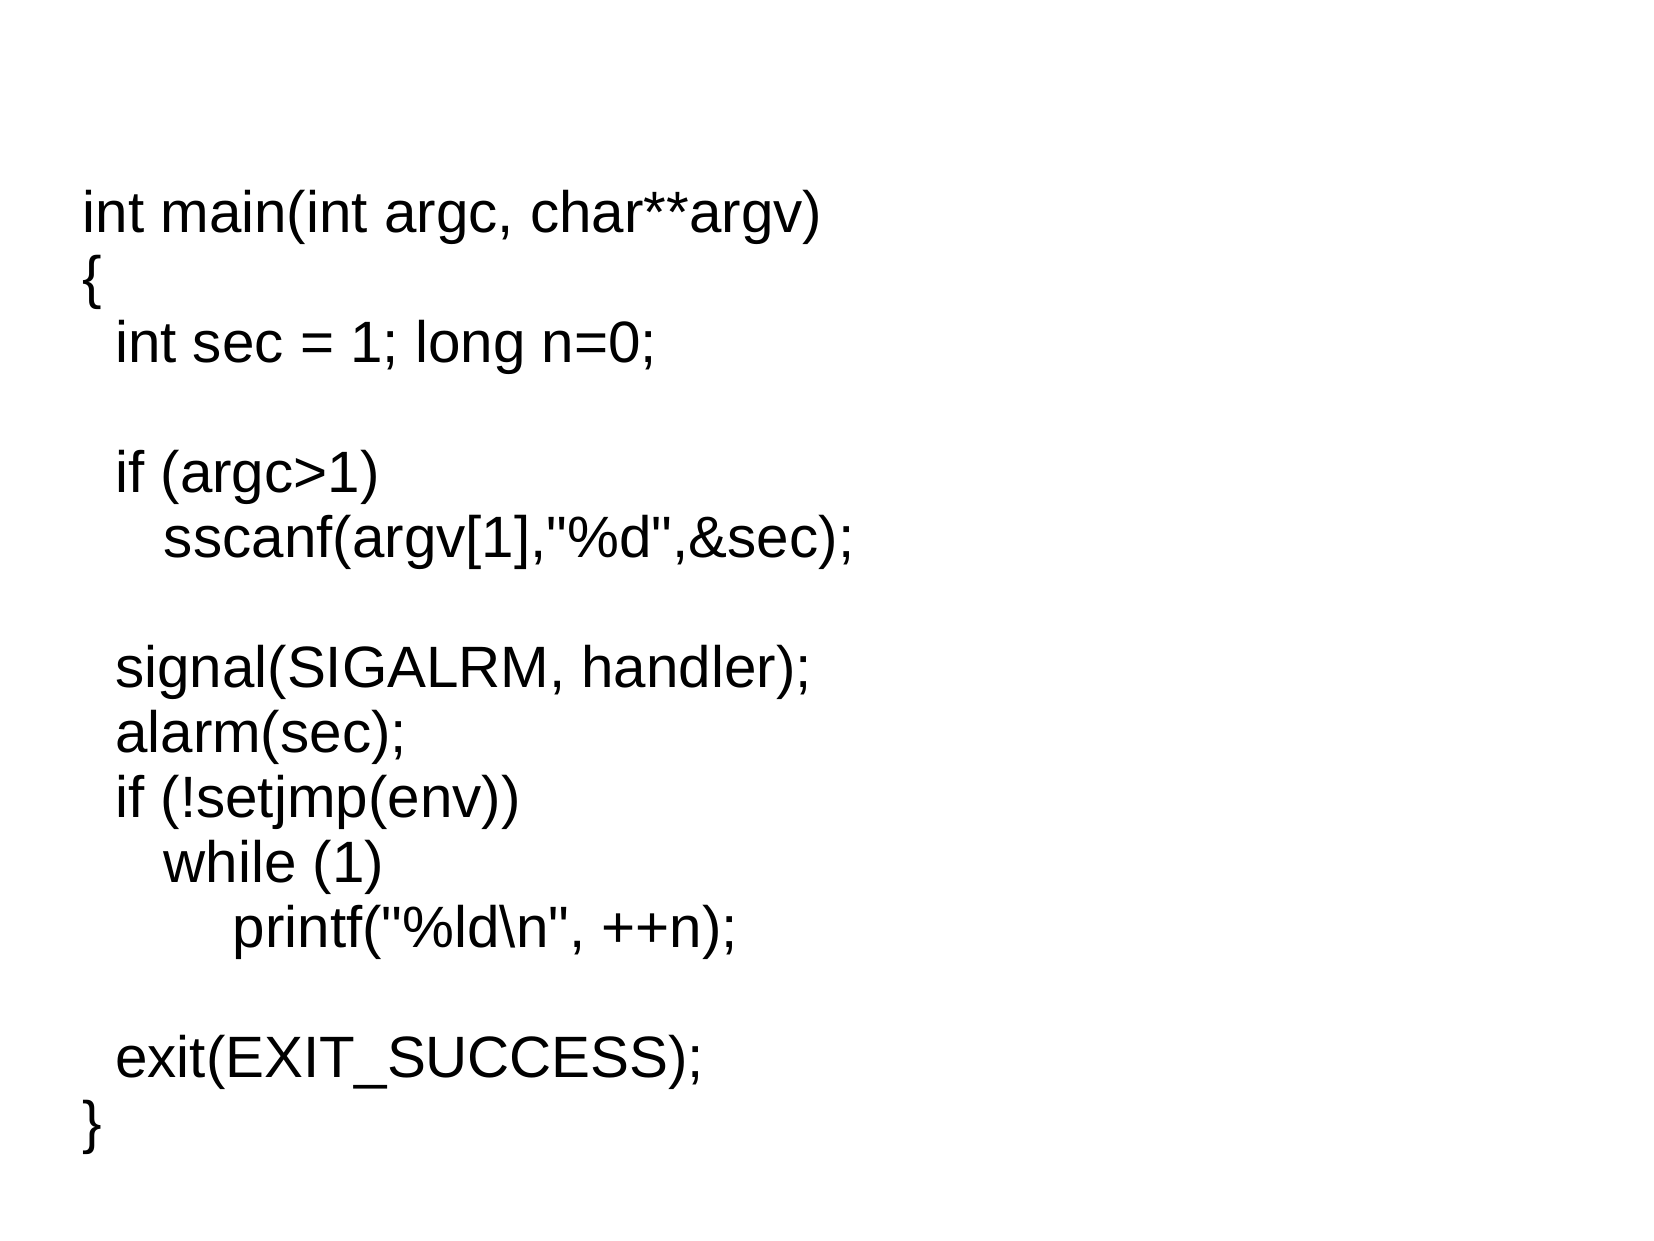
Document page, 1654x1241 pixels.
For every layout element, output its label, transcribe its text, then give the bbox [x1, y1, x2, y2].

text_box int main(int argc, char**argv) { int sec = 1; long n=0; if (argc>1) sscanf(argv[1],"%d",&sec); signal(SIGALRM, handler); alarm(sec); if (!setjmp(env)) while (1) printf("%ld\n", ++n); exit(EXIT_SUCCESS); } [82, 114, 1571, 1241]
